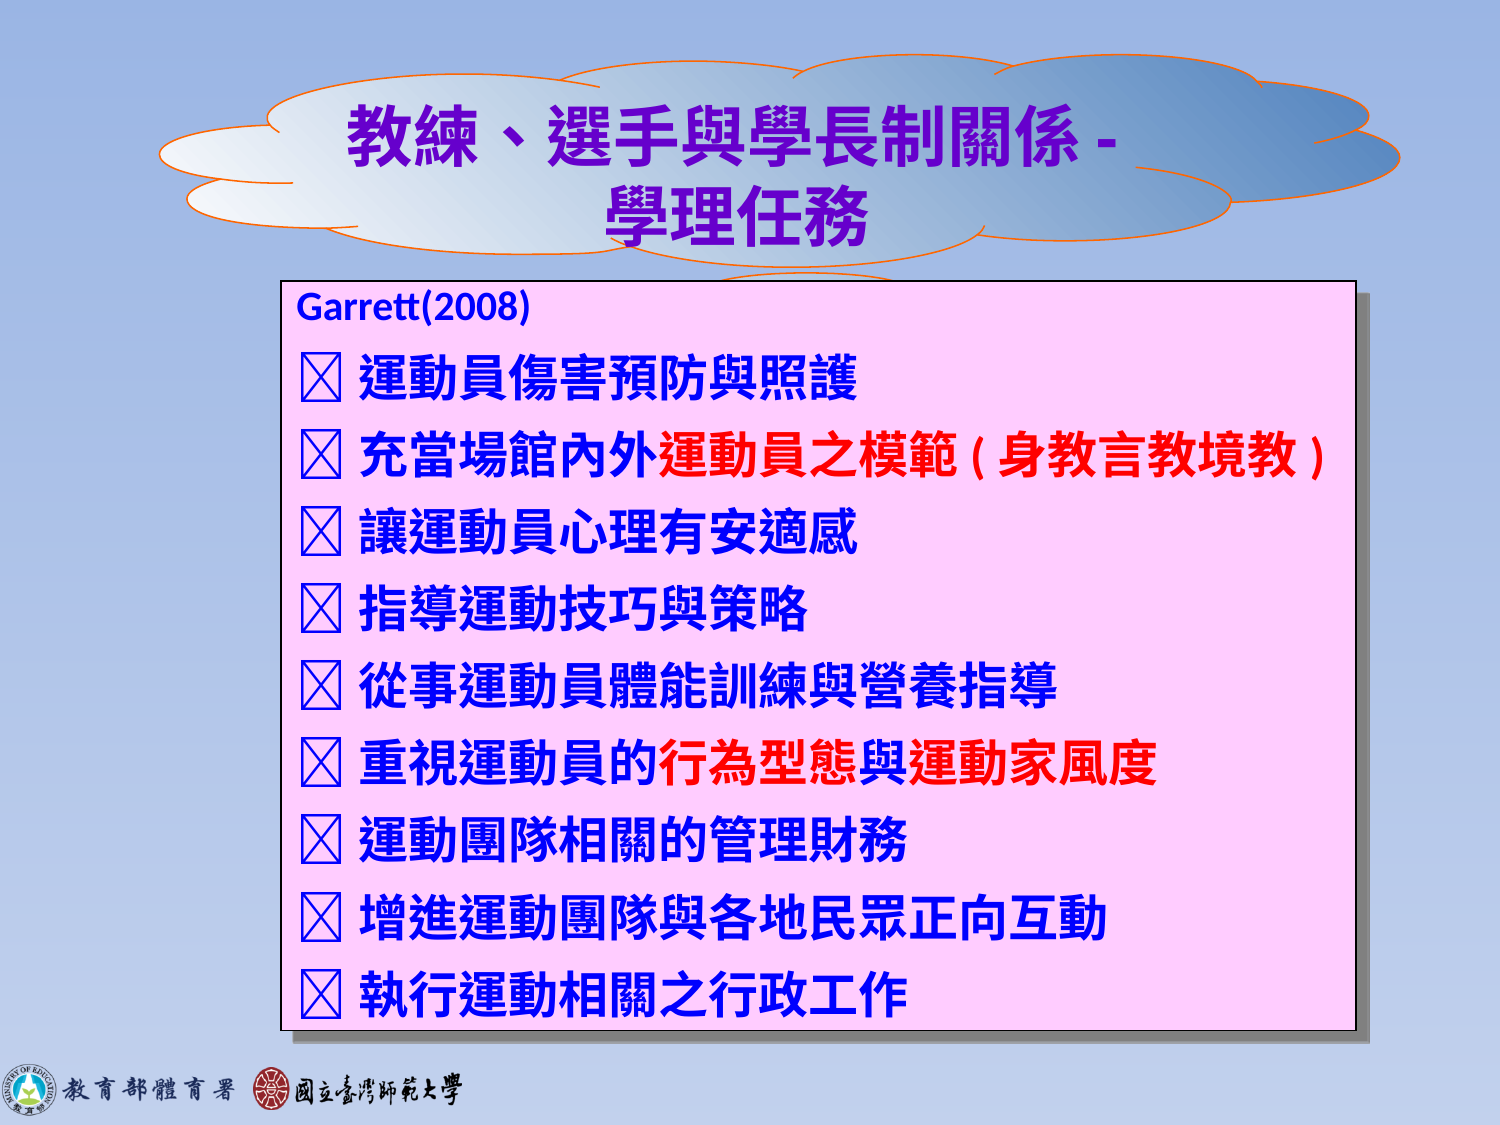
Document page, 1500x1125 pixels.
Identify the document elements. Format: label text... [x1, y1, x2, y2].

text_box 教練、選手與學長制關係-學理任務 [159, 54, 1400, 268]
text_box Garrett(2008) 運動員傷害預防與照護 充當場館內外運動員之模範(身教言教境教) 讓運動員心理有安適感 指導運動技巧與策略 從事運動員體能訓練與營養指導 重視運動員的行為型態與運動家風度 運動團隊相關的管理財務 增進運動團隊與各地民眾正向互動 執行運動相關之行政工作 [281, 281, 1356, 1030]
text_box 教練、選手與學長制關係-學理任務 [720, 272, 894, 281]
